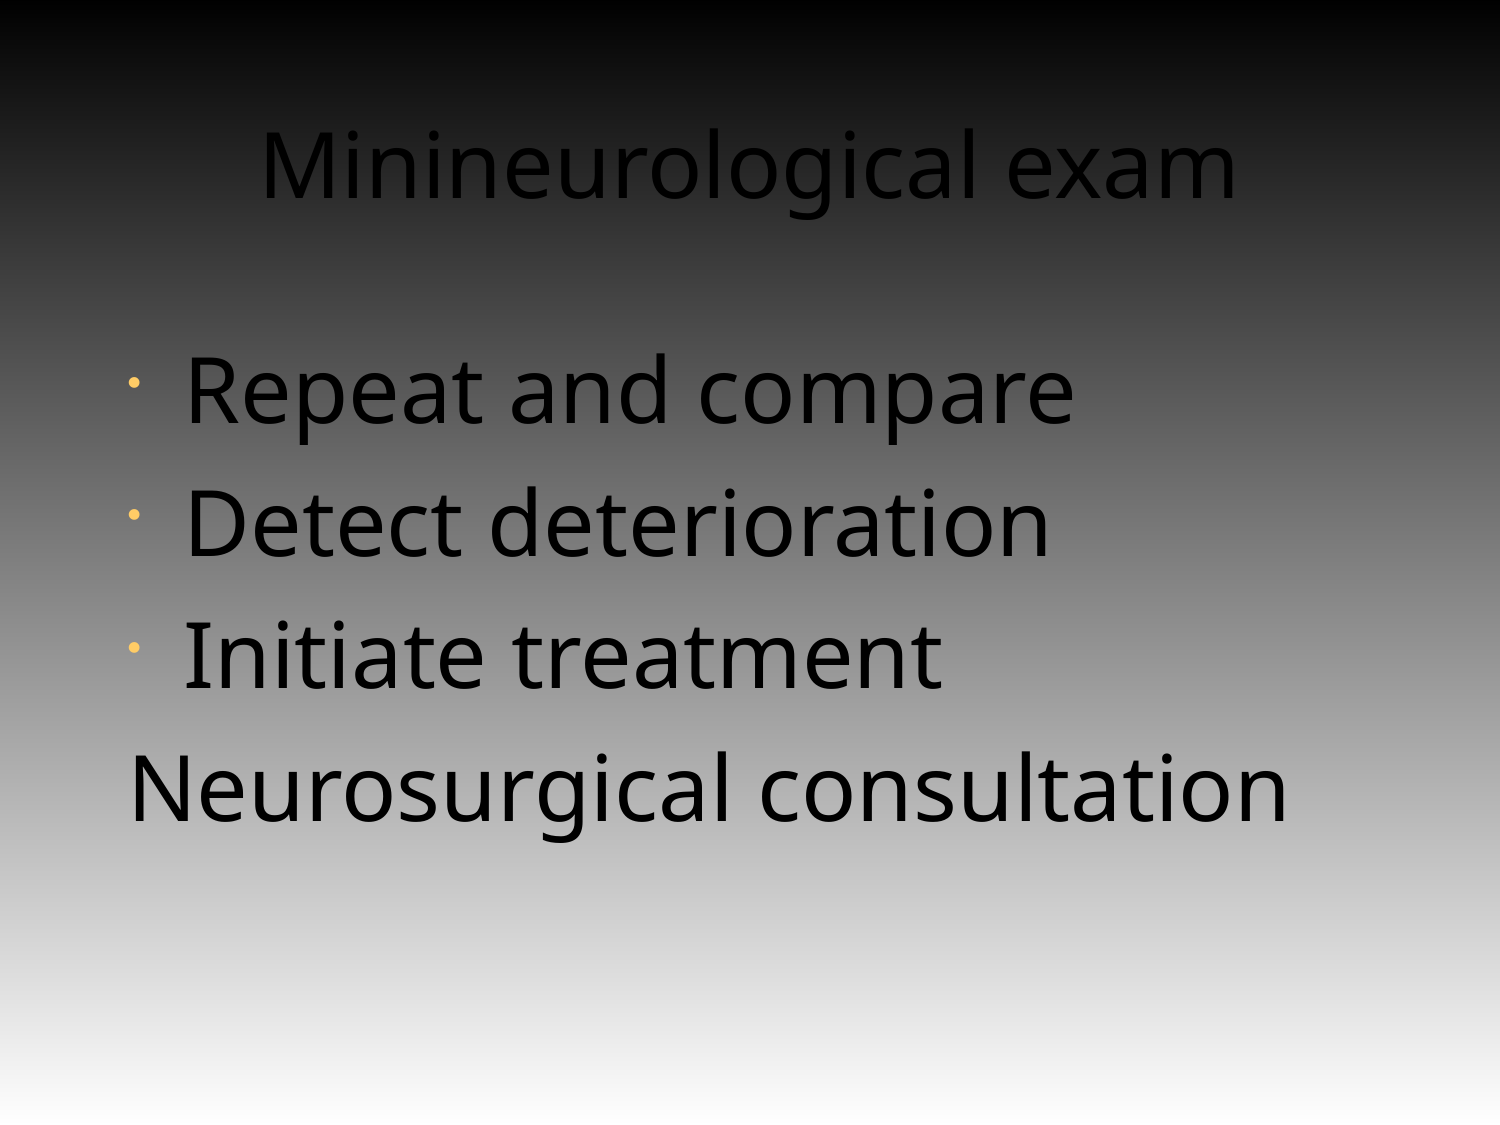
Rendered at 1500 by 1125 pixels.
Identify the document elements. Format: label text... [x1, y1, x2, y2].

title Minineurological exam [112, 99, 1388, 288]
list Repeat and compare Detect deterioration Initiate treatment Neurosurgical consultation [112, 324, 1388, 1000]
